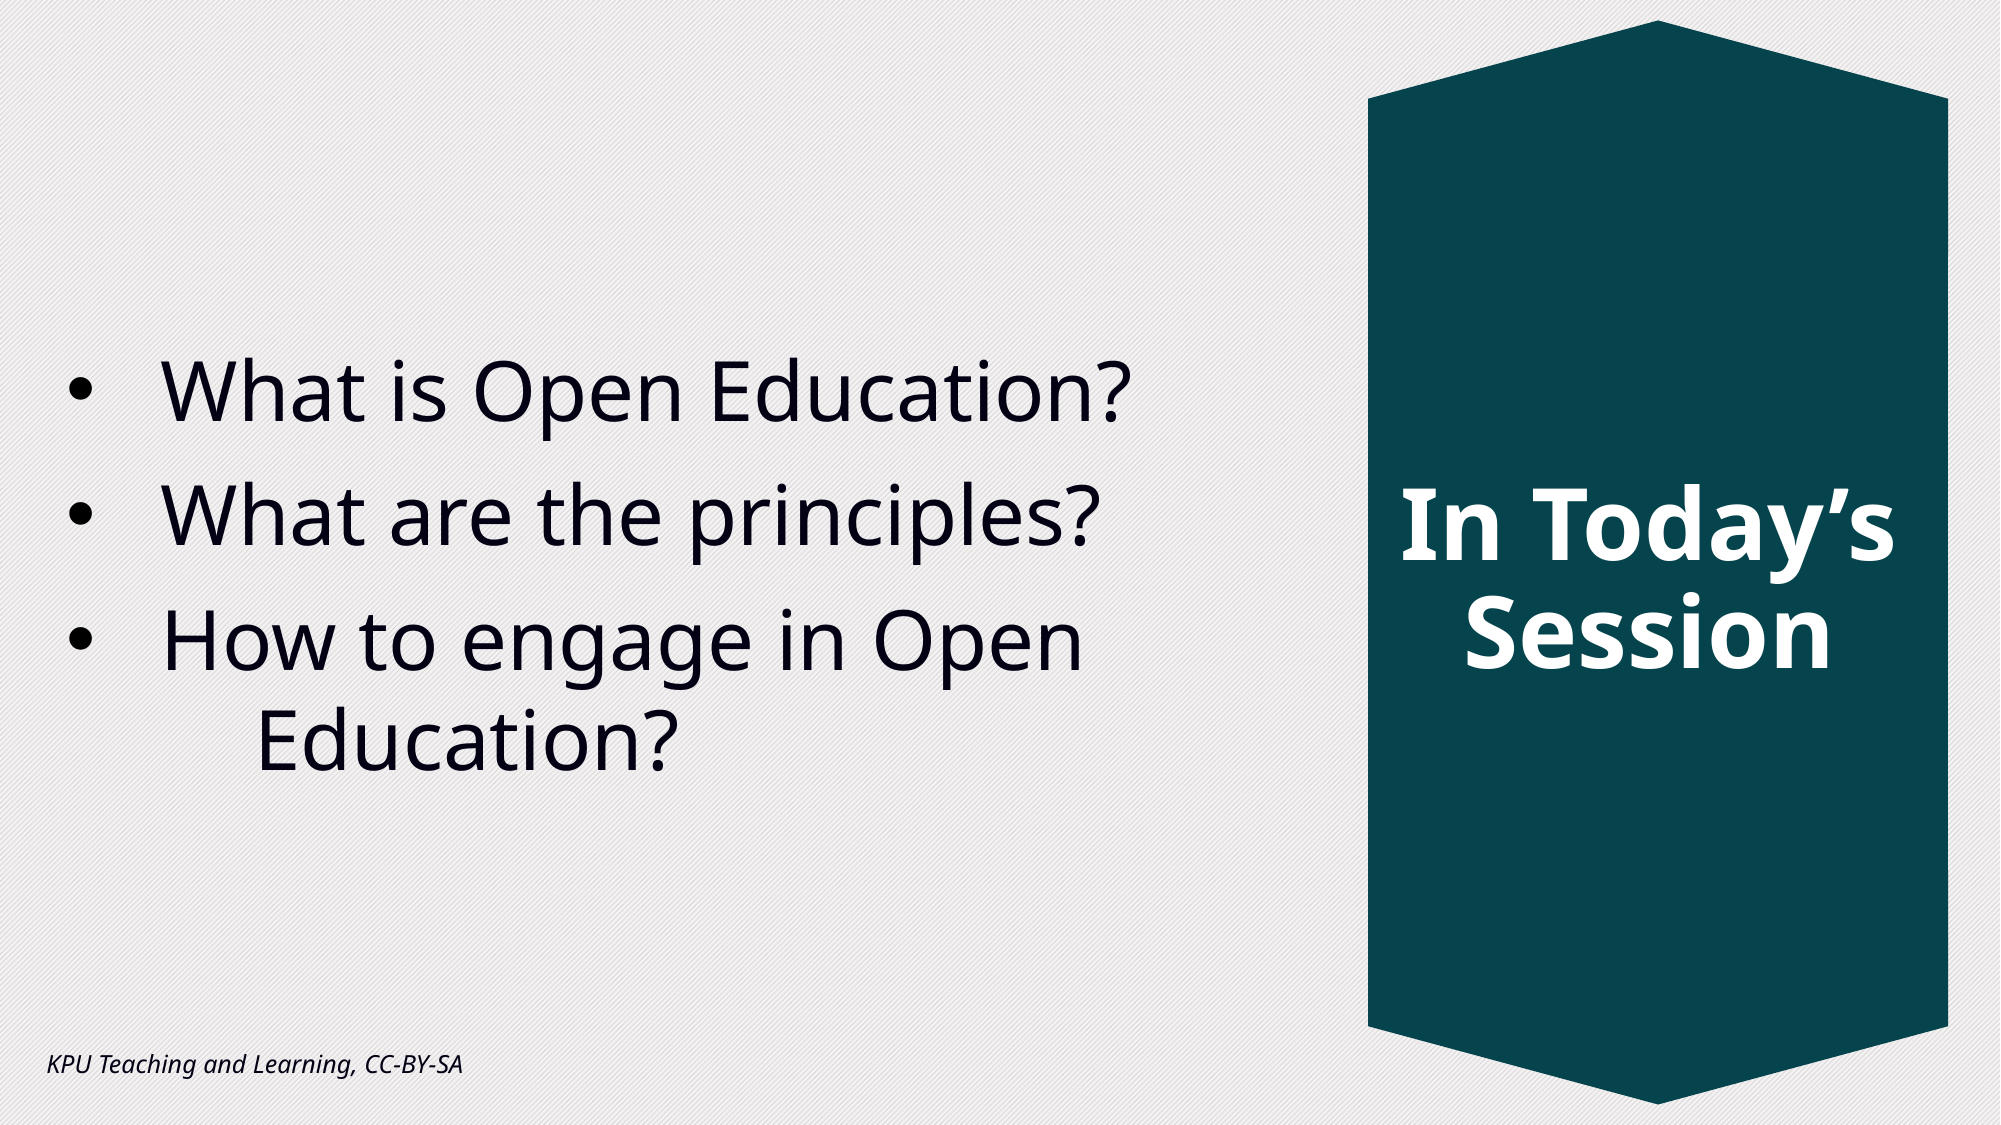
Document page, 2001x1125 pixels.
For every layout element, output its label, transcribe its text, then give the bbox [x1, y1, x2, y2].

title In Today’s Session [1368, 466, 1931, 646]
list What is Open Education? What are the principles? How to engage in Open Education? [51, 144, 1284, 981]
text_box KPU Teaching and Learning, CC-BY-SA [31, 1033, 1159, 1094]
